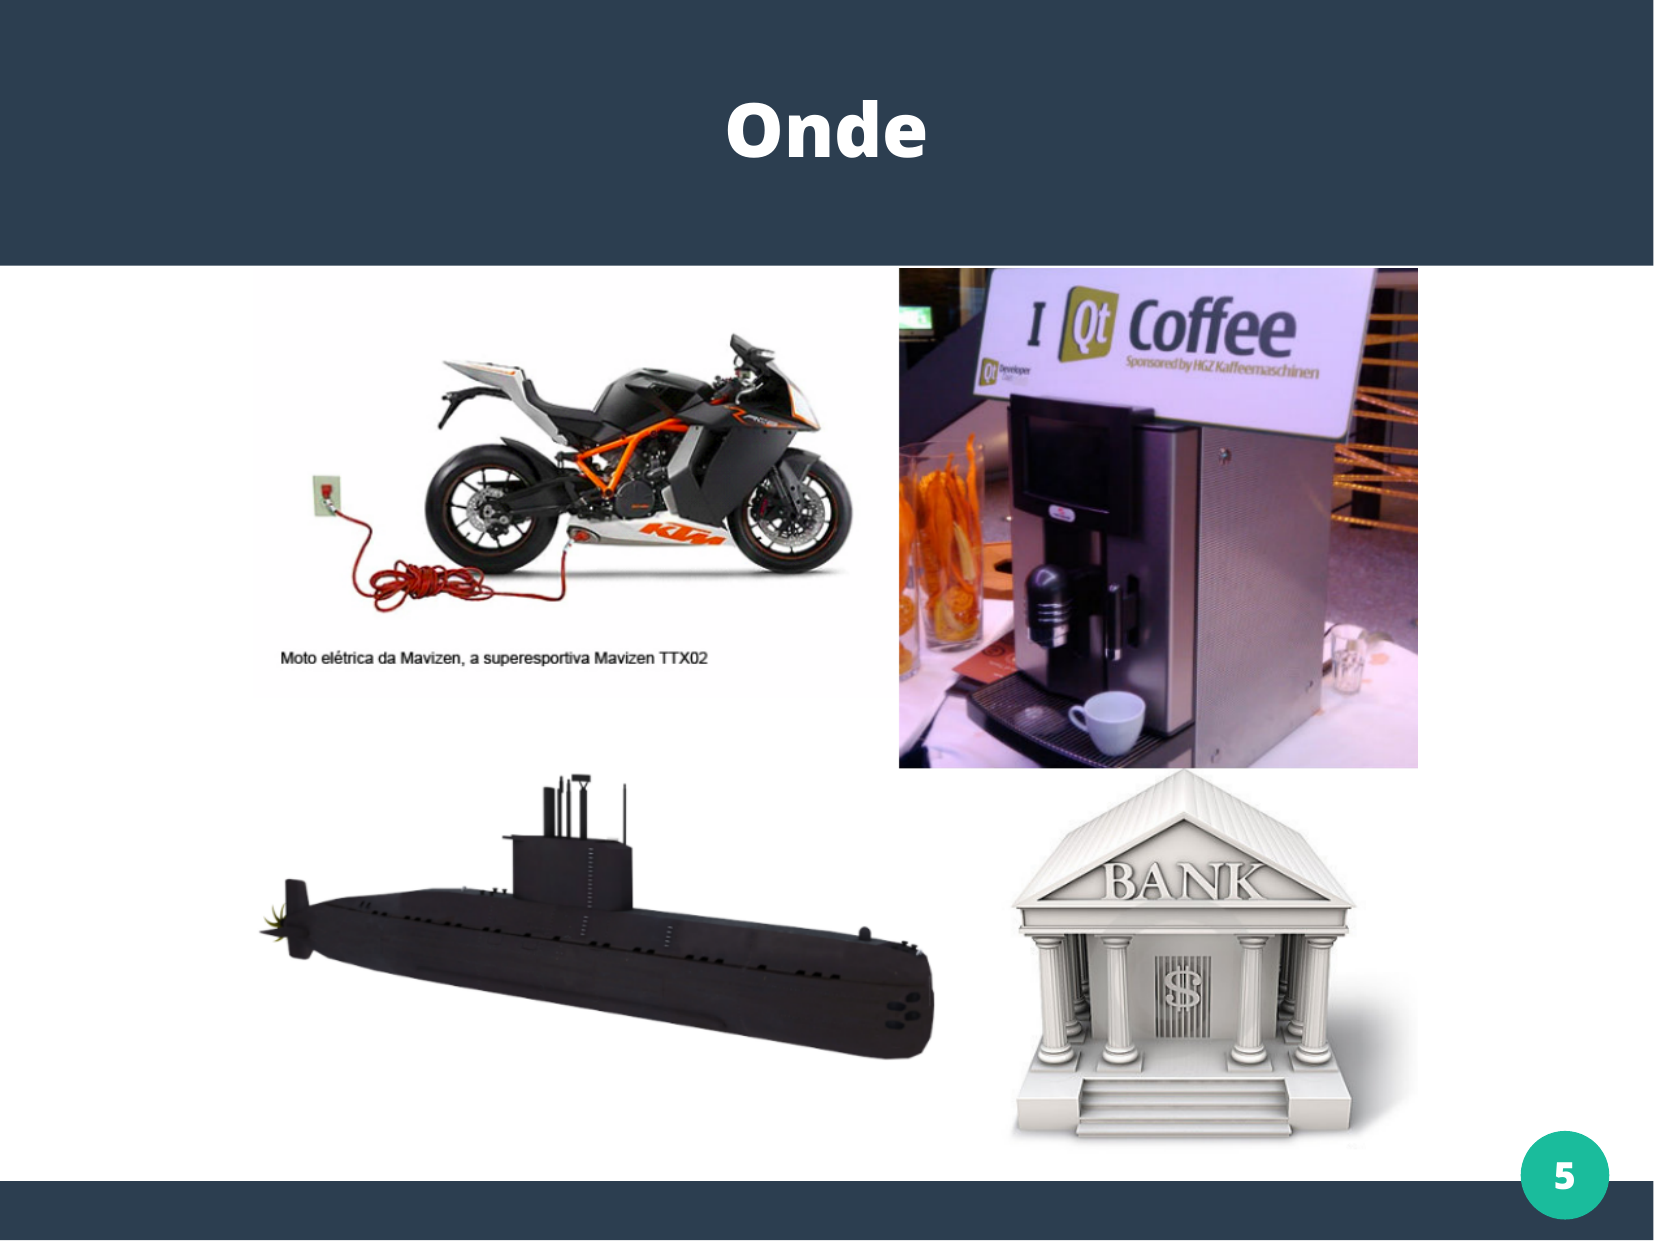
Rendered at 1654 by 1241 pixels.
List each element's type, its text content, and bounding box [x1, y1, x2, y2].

title Onde [59, 49, 1595, 207]
picture [253, 268, 1418, 1178]
